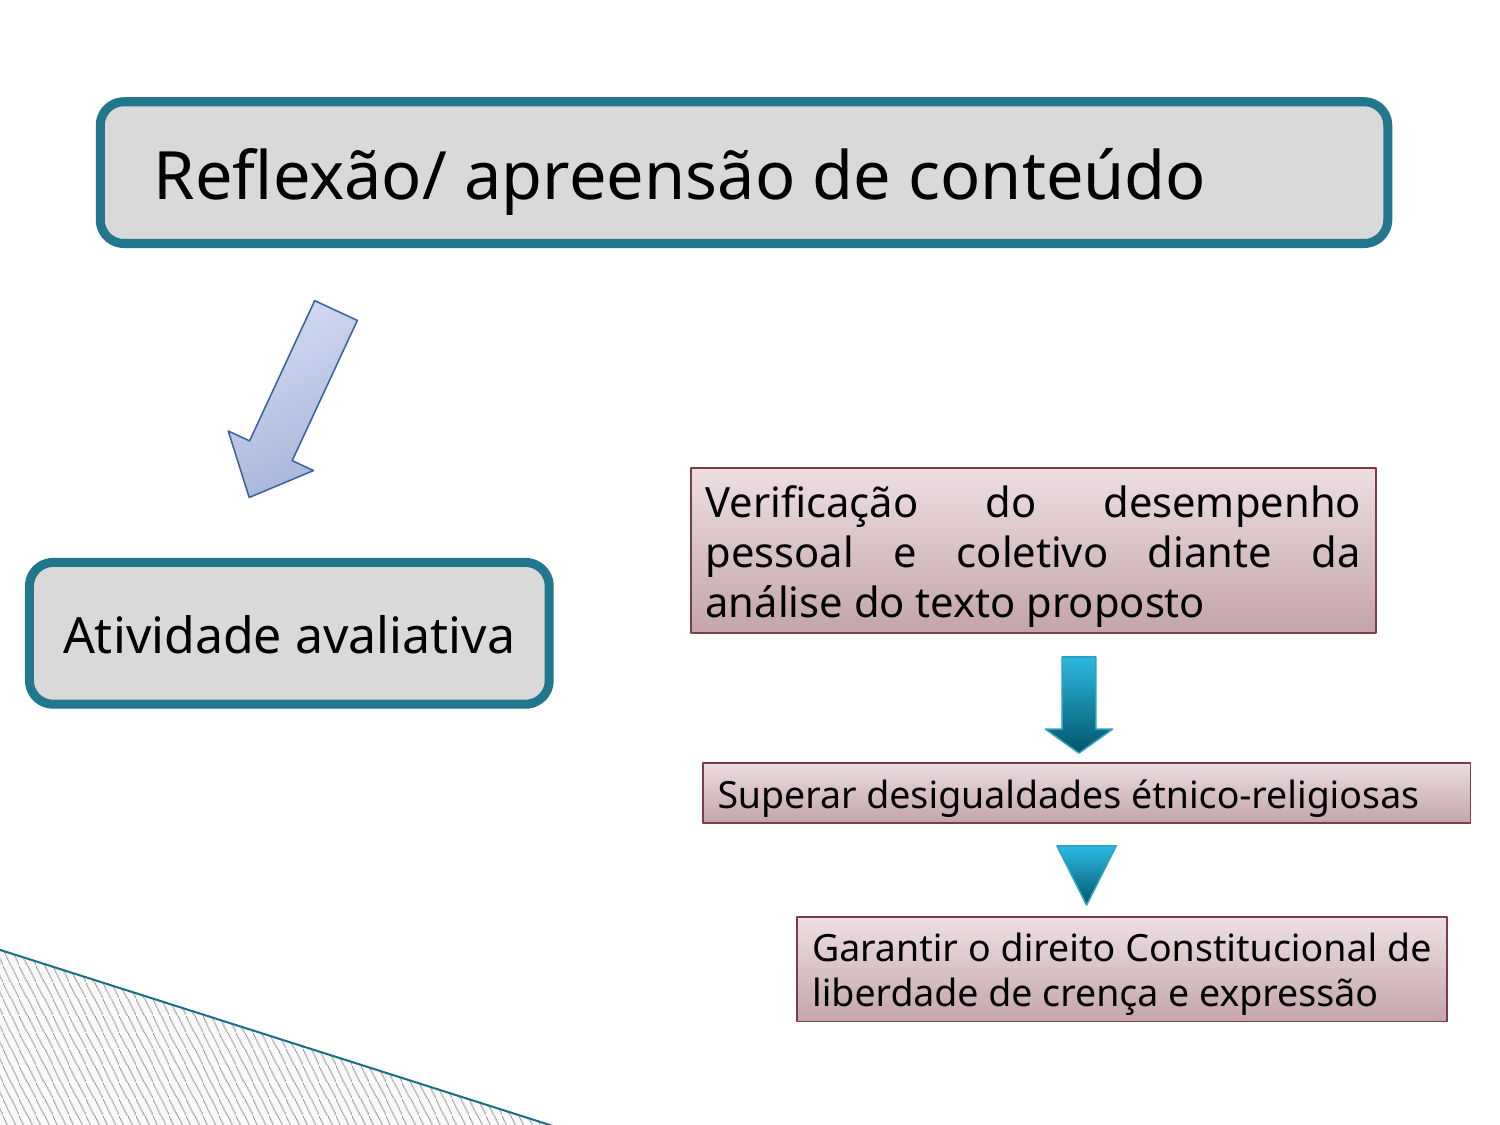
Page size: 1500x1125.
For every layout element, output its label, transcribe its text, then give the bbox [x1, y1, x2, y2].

text_box [228, 300, 358, 498]
text_box Garantir o direito Constitucional de liberdade de crença e expressão [797, 916, 1447, 1022]
text_box Atividade avaliativa [29, 562, 550, 705]
text_box Verificação do desempenho pessoal e coletivo diante da análise do texto proposto [690, 468, 1376, 633]
text_box Superar desigualdades étnico-religiosas [702, 763, 1471, 824]
text_box [1057, 845, 1117, 906]
picture [0, 952, 543, 1125]
text_box [1045, 656, 1113, 754]
text_box Reflexão/ apreensão de conteúdo [100, 101, 1388, 244]
